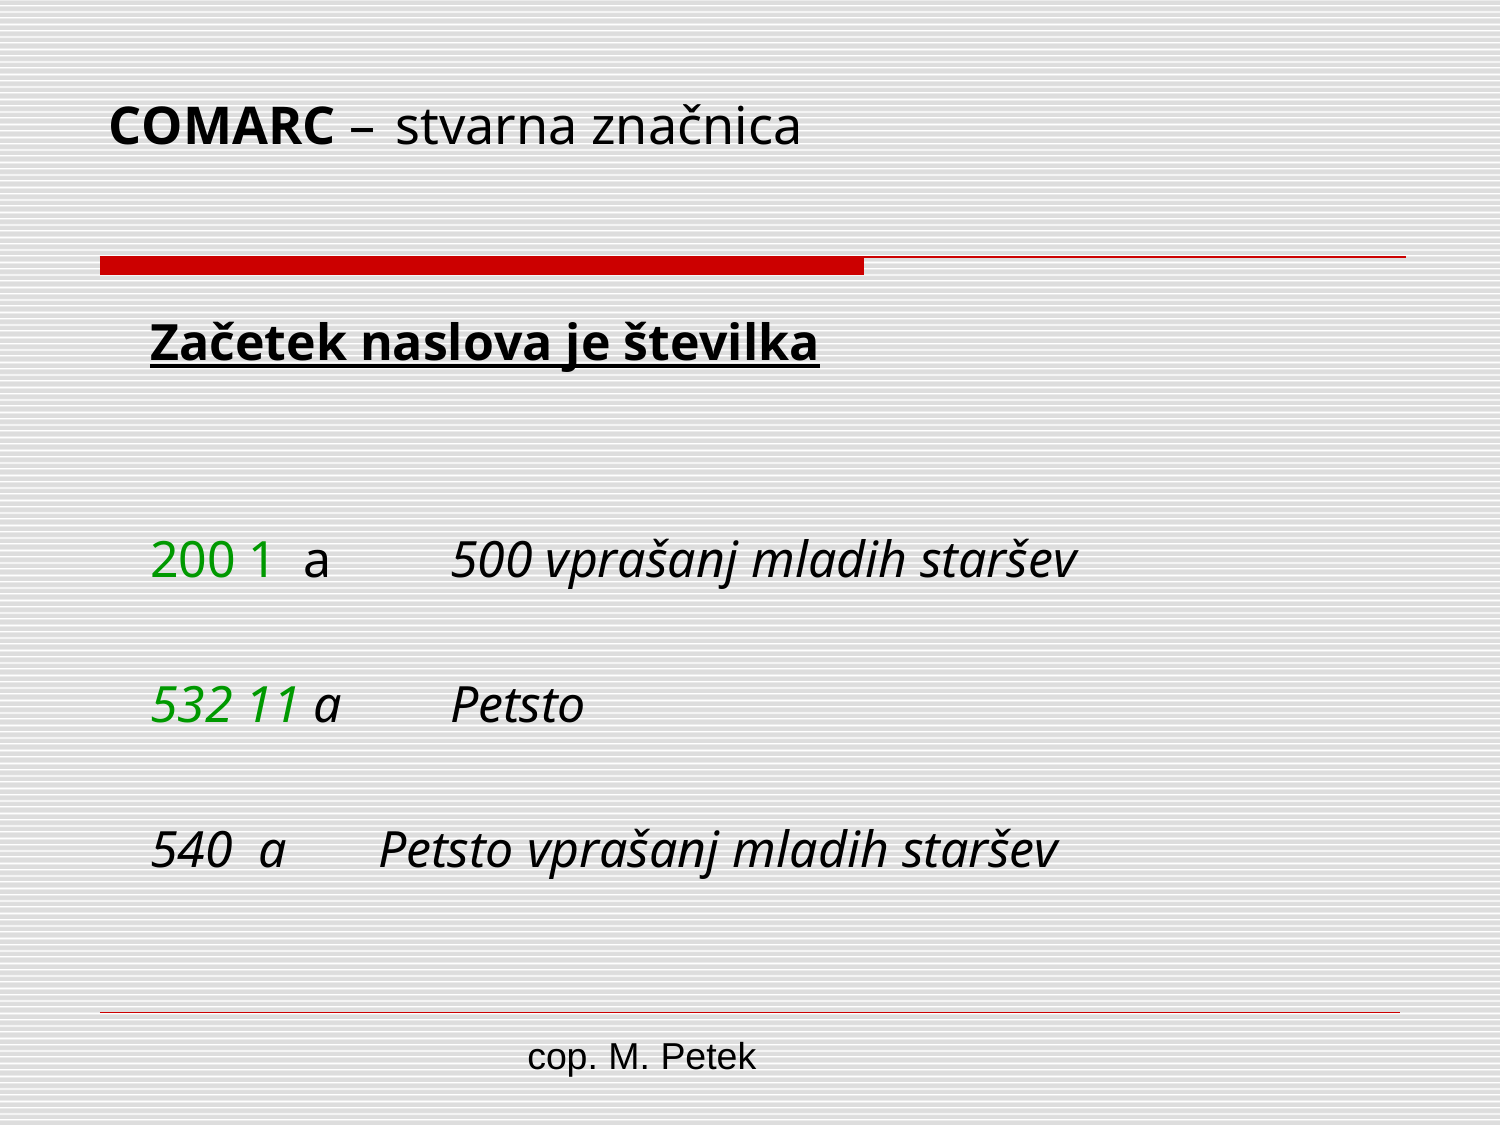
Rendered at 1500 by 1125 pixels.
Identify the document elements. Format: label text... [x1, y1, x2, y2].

title COMARC – stvarna značnica [94, 49, 1407, 168]
list Začetek naslova je številka 200 1 a 500 vprašanj mladih staršev 532 11 a Petsto 540 a Petsto vprašanj mladih staršev [135, 302, 1400, 1125]
picture [0, 0, 1500, 1125]
